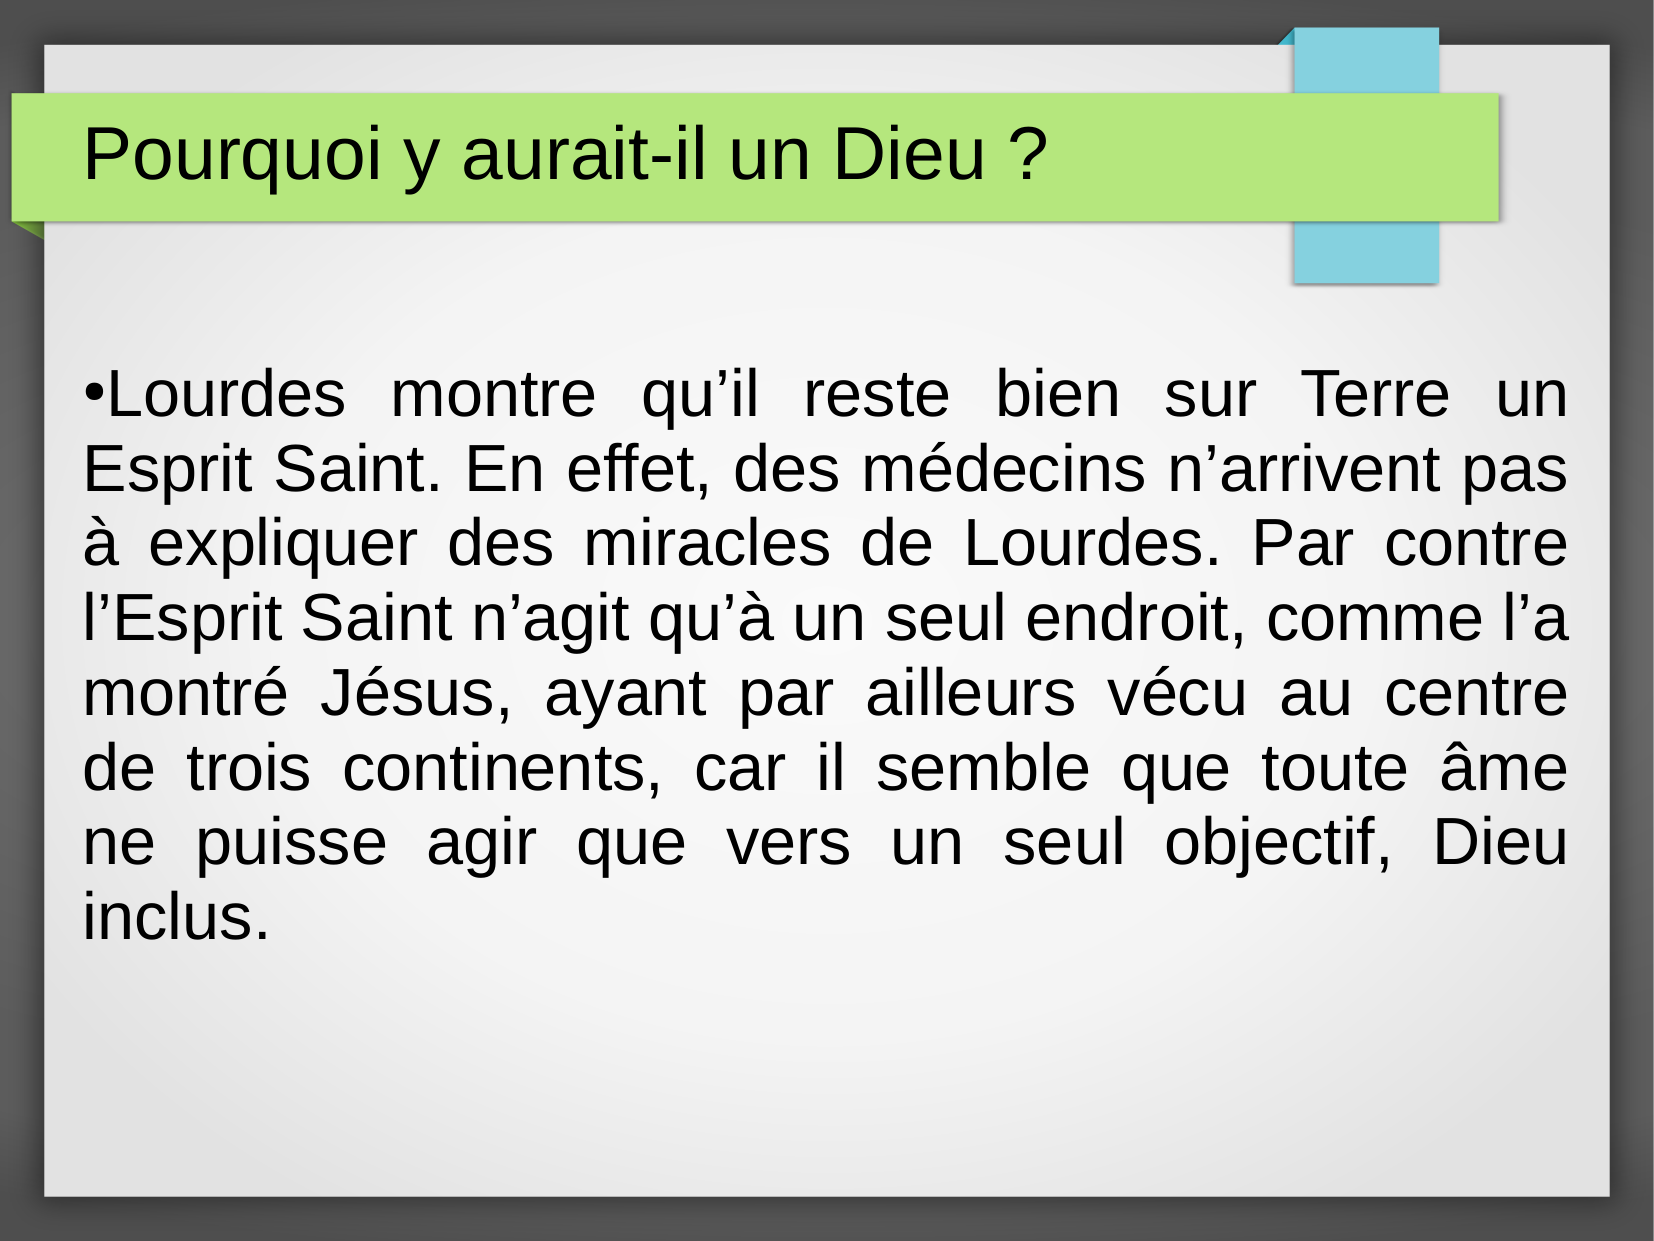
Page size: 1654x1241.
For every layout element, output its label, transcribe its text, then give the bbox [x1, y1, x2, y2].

picture [0, 0, 1654, 1241]
subtitle Lourdes montre qu’il reste bien sur Terre un Esprit Saint. En effet, des médecins n’arrivent pas à expliquer des miracles de Lourdes. Par contre l’Esprit Saint n’agit qu’à un seul endroit, comme l’a montré Jésus, ayant par ailleurs vécu au centre de trois continents, car il semble que toute âme ne puisse agir que vers un seul objectif, Dieu inclus. [82, 295, 1571, 1015]
title Pourquoi y aurait-il un Dieu ? [82, 94, 1264, 213]
